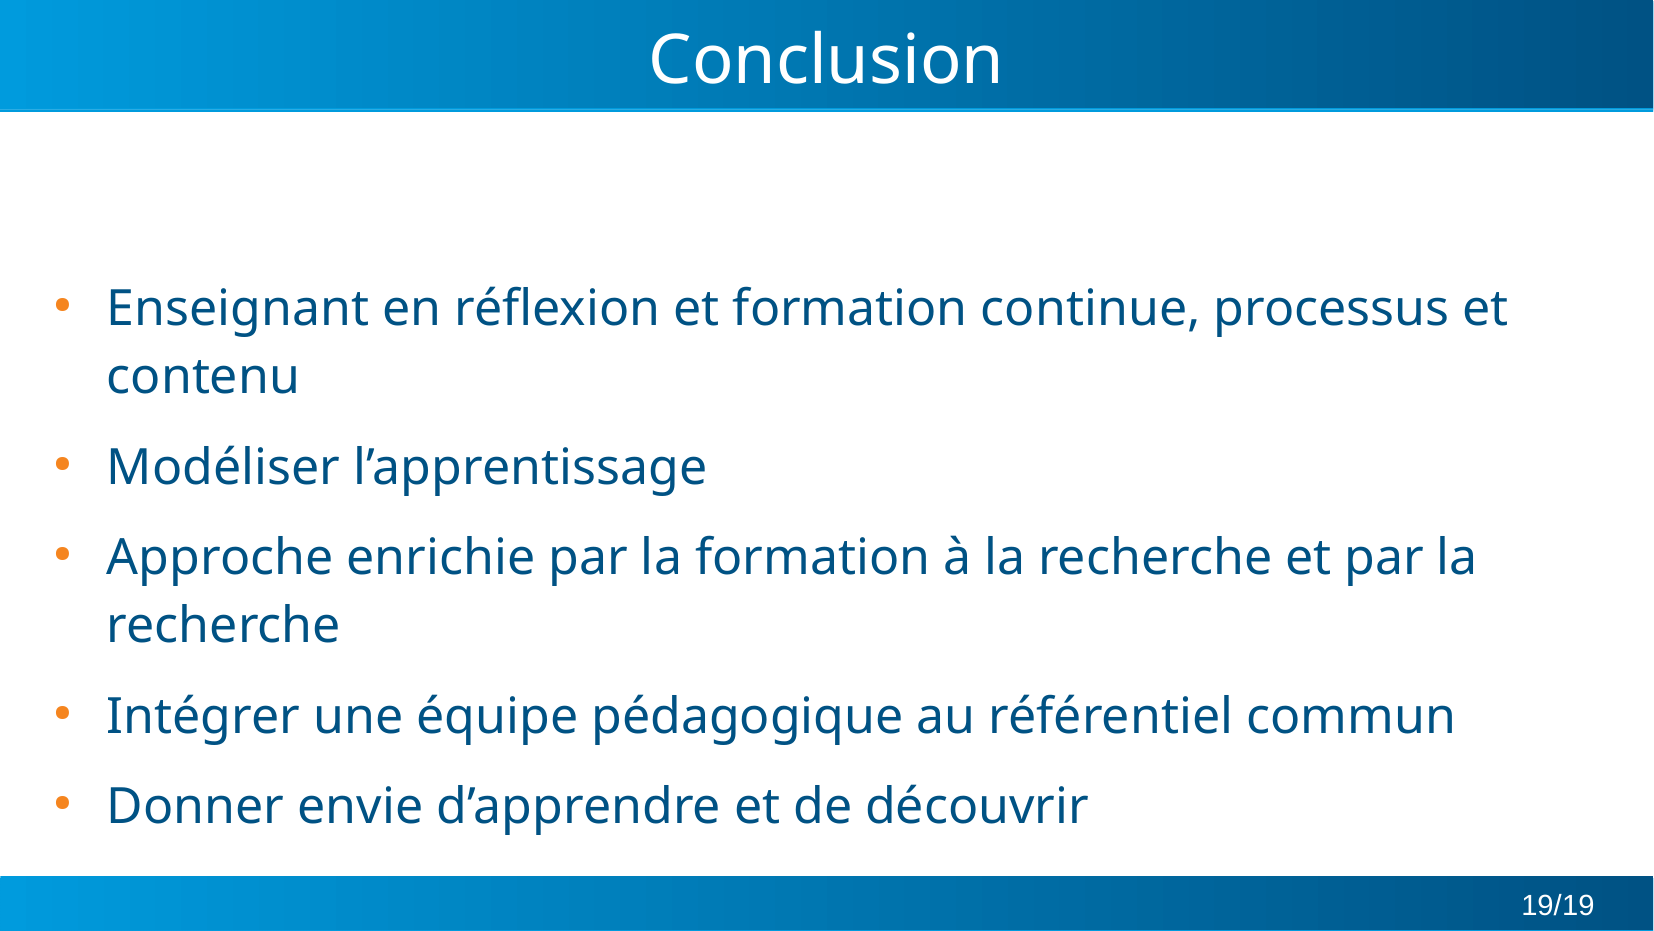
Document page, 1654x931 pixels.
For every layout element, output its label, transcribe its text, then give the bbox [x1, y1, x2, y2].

list Enseignant en réflexion et formation continue, processus et contenu Modéliser l’apprentissage Approche enrichie par la formation à la recherche et par la recherche Intégrer une équipe pédagogique au référentiel commun Donner envie d’apprendre et de découvrir [36, 181, 1618, 773]
title Conclusion [59, 17, 1595, 97]
